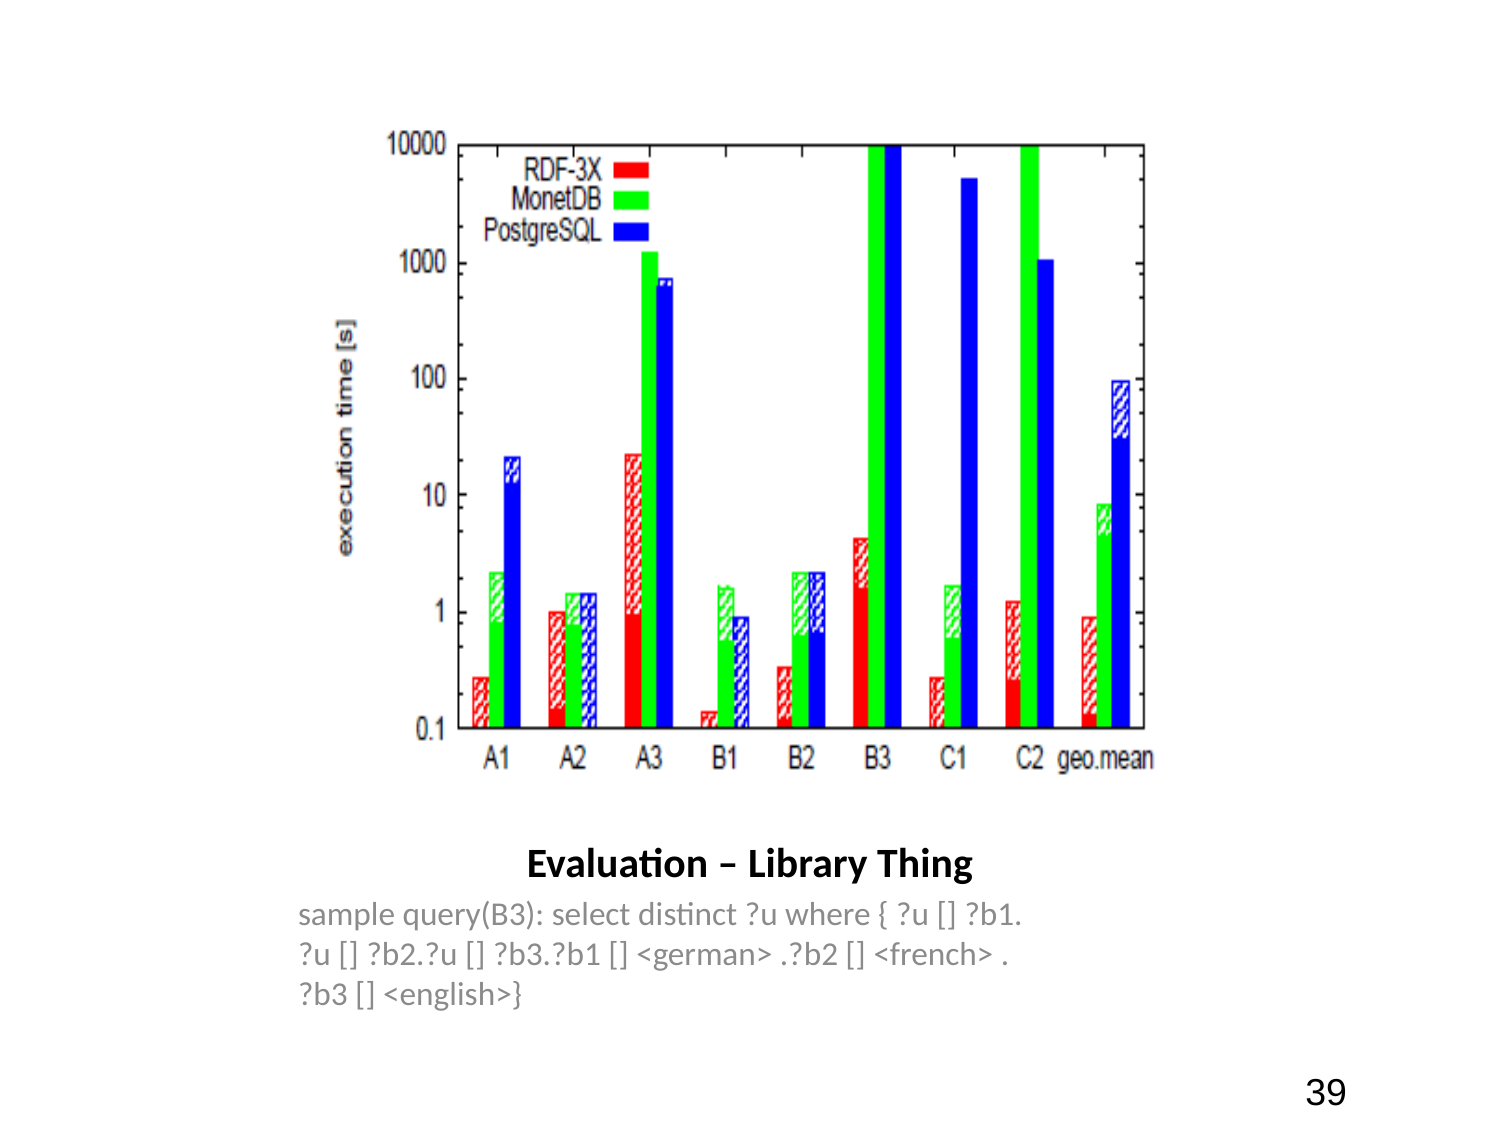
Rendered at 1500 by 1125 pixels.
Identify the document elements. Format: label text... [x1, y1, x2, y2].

text_box sample query(B3): select distinct ?u where { ?u [] ?b1. ?u [] ?b2.?u [] ?b3.?b1 [] <german> .?b2 [] <french> . ?b3 [] <english>} [283, 885, 1276, 1018]
picture [287, 108, 1188, 788]
text_box Evaluation – Library Thing [300, 800, 1200, 885]
